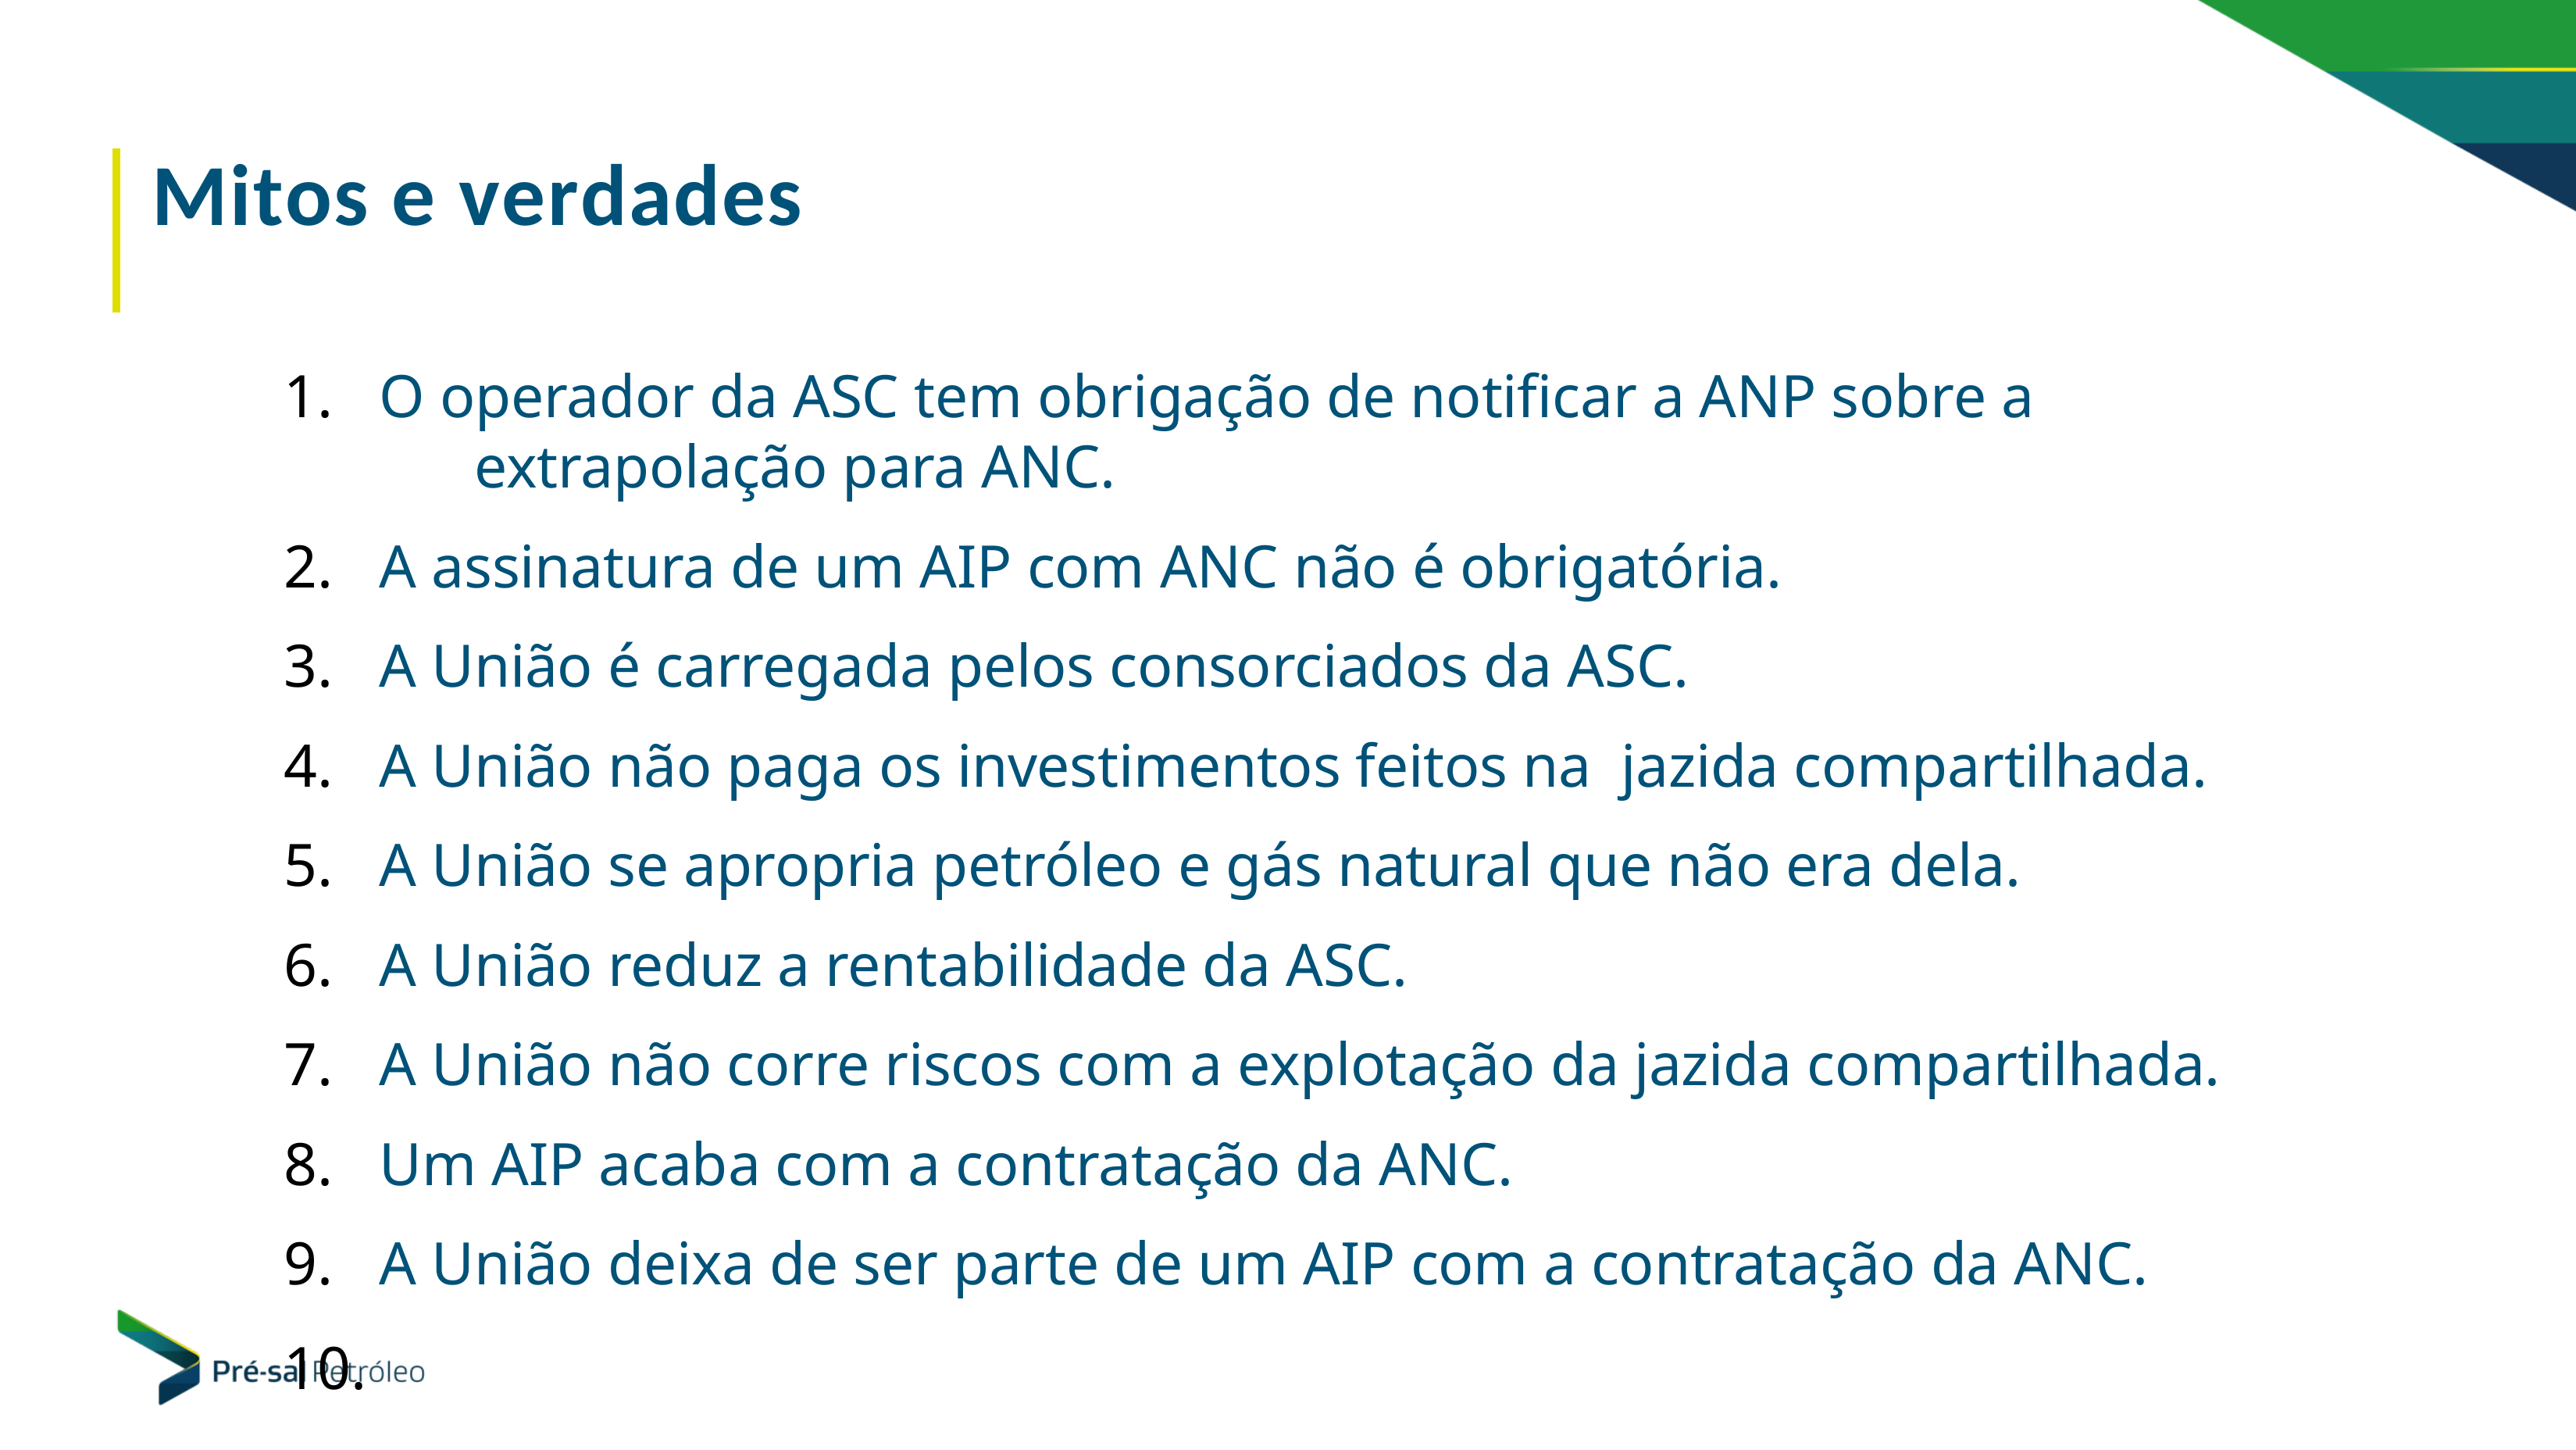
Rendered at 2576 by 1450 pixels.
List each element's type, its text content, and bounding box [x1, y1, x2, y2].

title Mitos e verdades [150, 158, 2264, 247]
text_box O operador da ASC tem obrigação de notificar a ANP sobre a extrapolação para ANC. A assinatura de um AIP com ANC não é obrigatória. A União é carregada pelos consorciados da ASC. A União não paga os investimentos feitos na jazida compartilhada. A União se apropria petróleo e gás natural que não era dela. A União reduz a rentabilidade da ASC. A União não corre riscos com a explotação da jazida compartilhada. Um AIP acaba com a contratação da ANC. A União deixa de ser parte de um AIP com a contratação da ANC. [272, 353, 2362, 1342]
